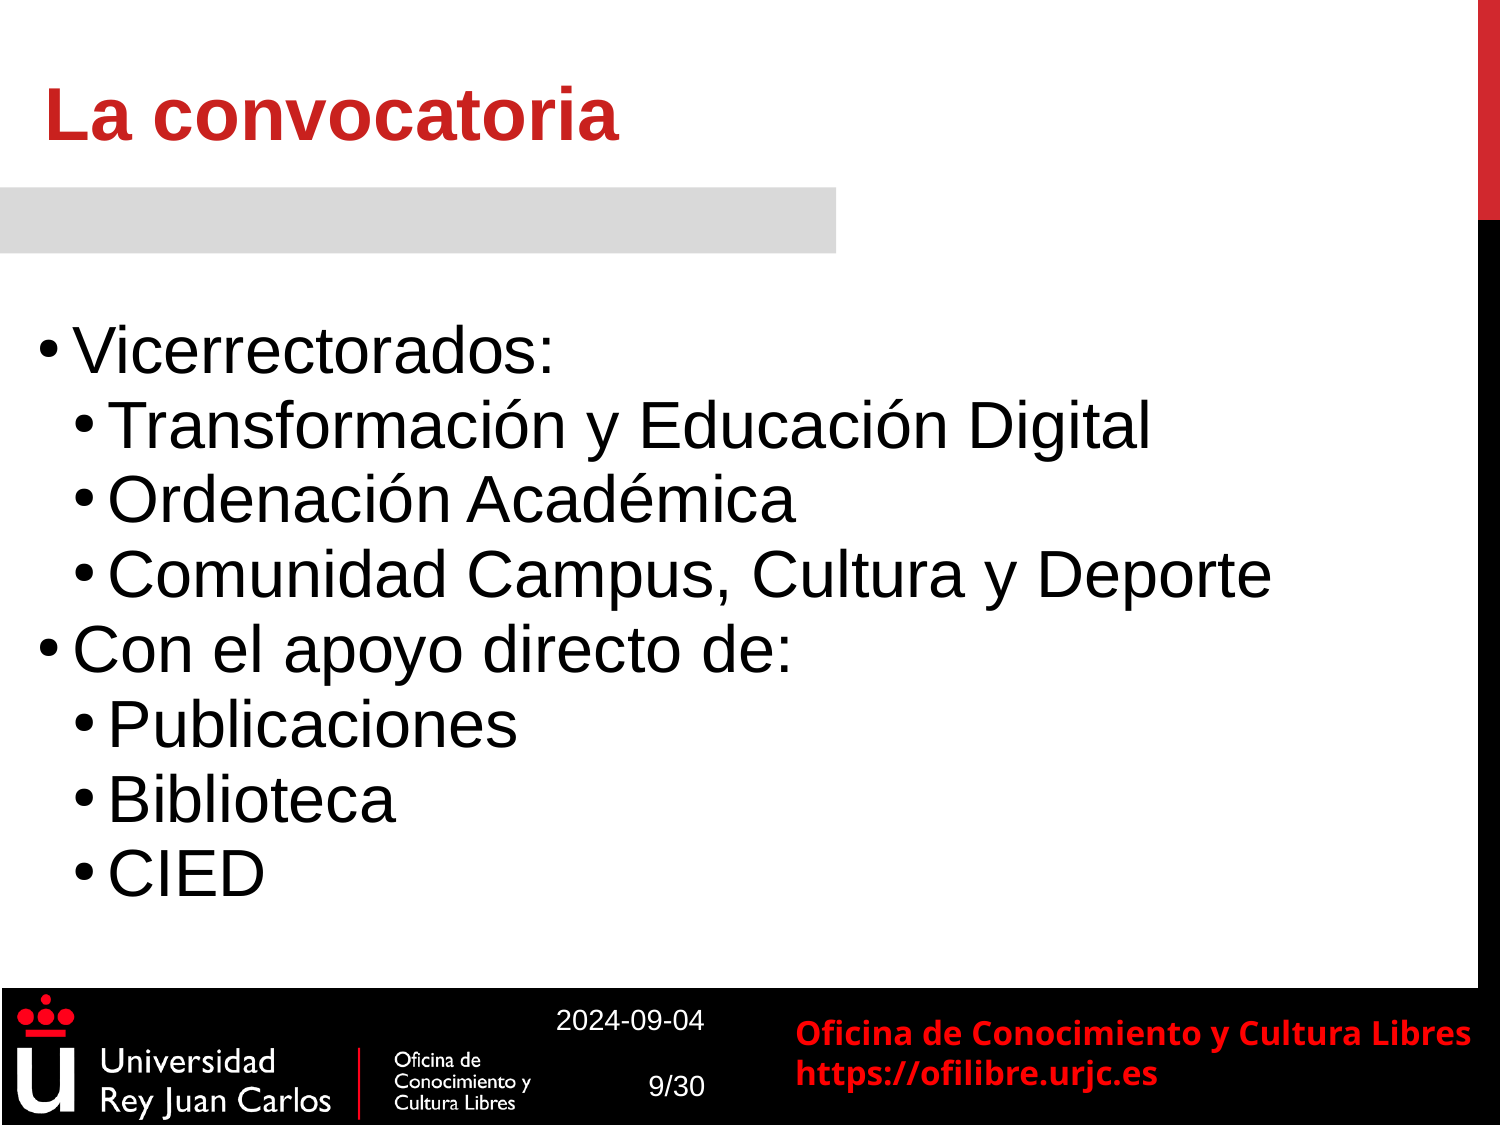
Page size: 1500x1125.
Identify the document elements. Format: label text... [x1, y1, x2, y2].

title [75, 7, 1425, 196]
text_box Vicerrectorados: Transformación y Educación Digital Ordenación Académica Comunidad Campus, Cultura y Deporte Con el apoyo directo de: Publicaciones Biblioteca CIED [22, 305, 1463, 933]
text_box La convocatoria [30, 64, 1306, 248]
picture [17, 994, 531, 1120]
